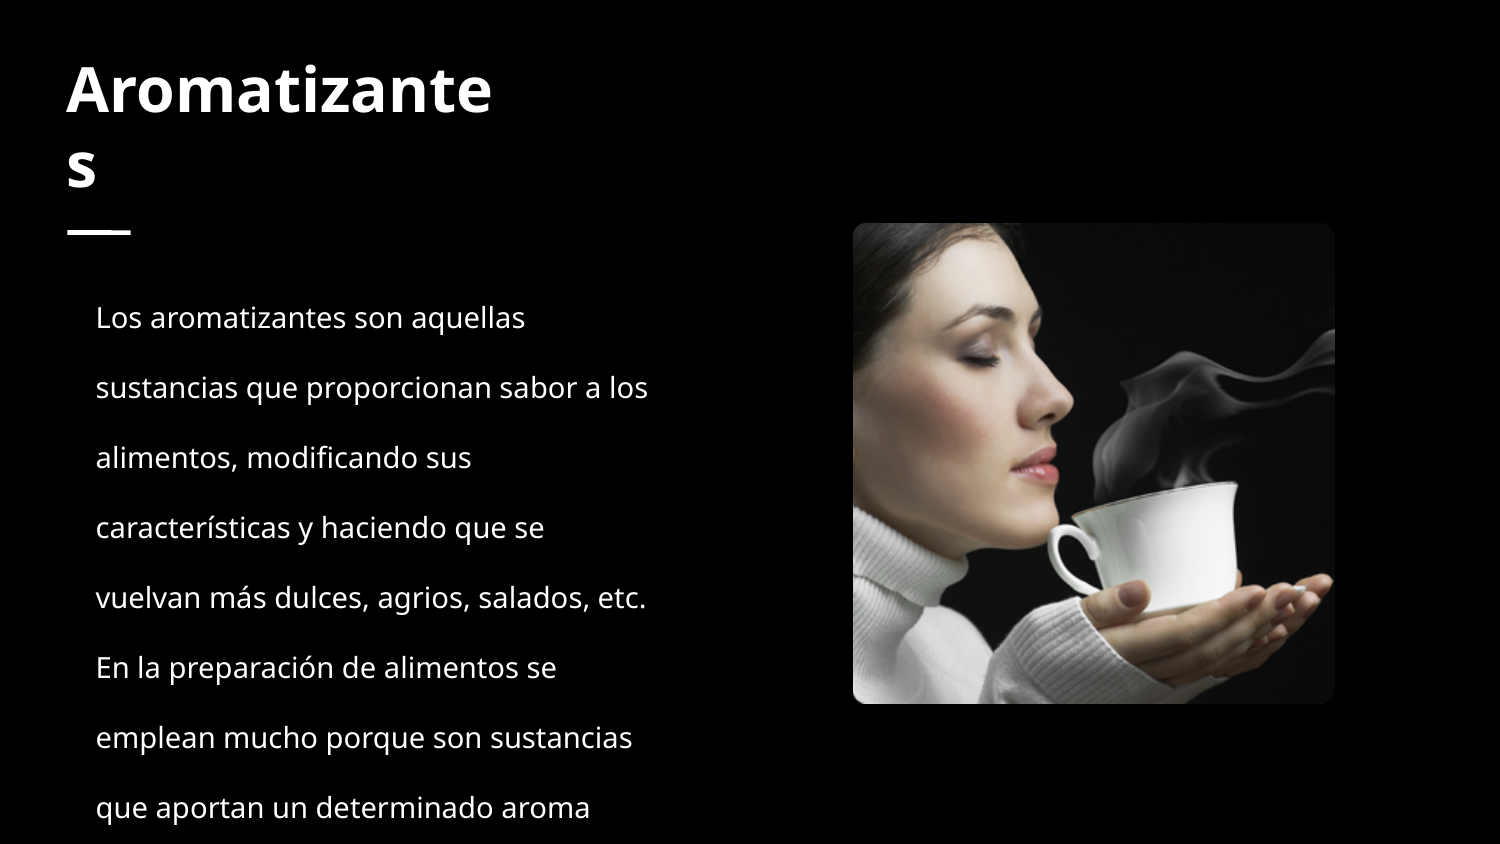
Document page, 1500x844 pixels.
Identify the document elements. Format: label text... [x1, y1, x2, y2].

list Los aromatizantes son aquellas sustancias que proporcionan sabor a los alimentos, modificando sus características y haciendo que se vuelvan más dulces, agrios, salados, etc. En la preparación de alimentos se emplean mucho porque son sustancias que aportan un determinado aroma para modificar el sabor u olor de los productos alimenticios o enmascararlos. [51, 249, 672, 731]
picture [853, 223, 1335, 704]
title Aromatizantes [51, 91, 512, 216]
